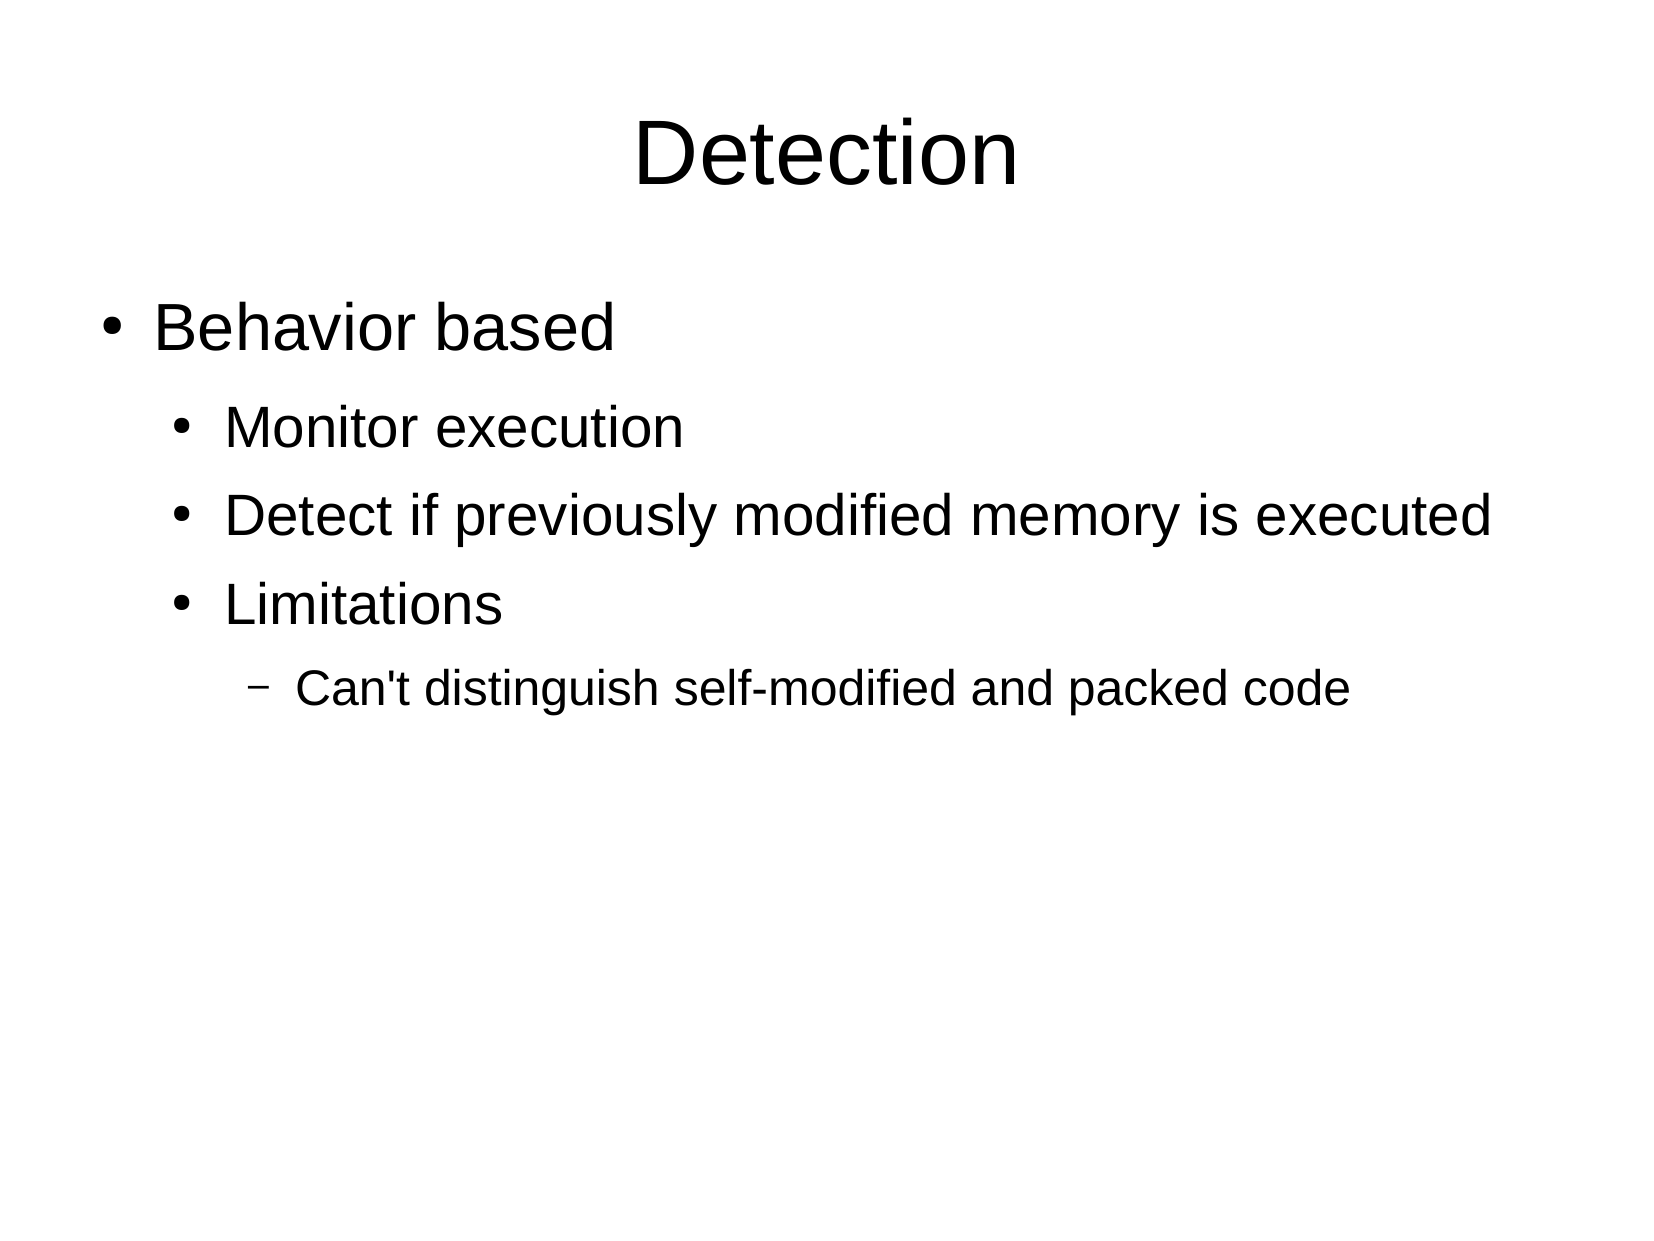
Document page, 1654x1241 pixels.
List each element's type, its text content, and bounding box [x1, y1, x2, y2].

title Detection [82, 49, 1571, 257]
list Behavior based Monitor execution Detect if previously modified memory is executed Limitations Can't distinguish self-modified and packed code [82, 290, 1571, 1109]
